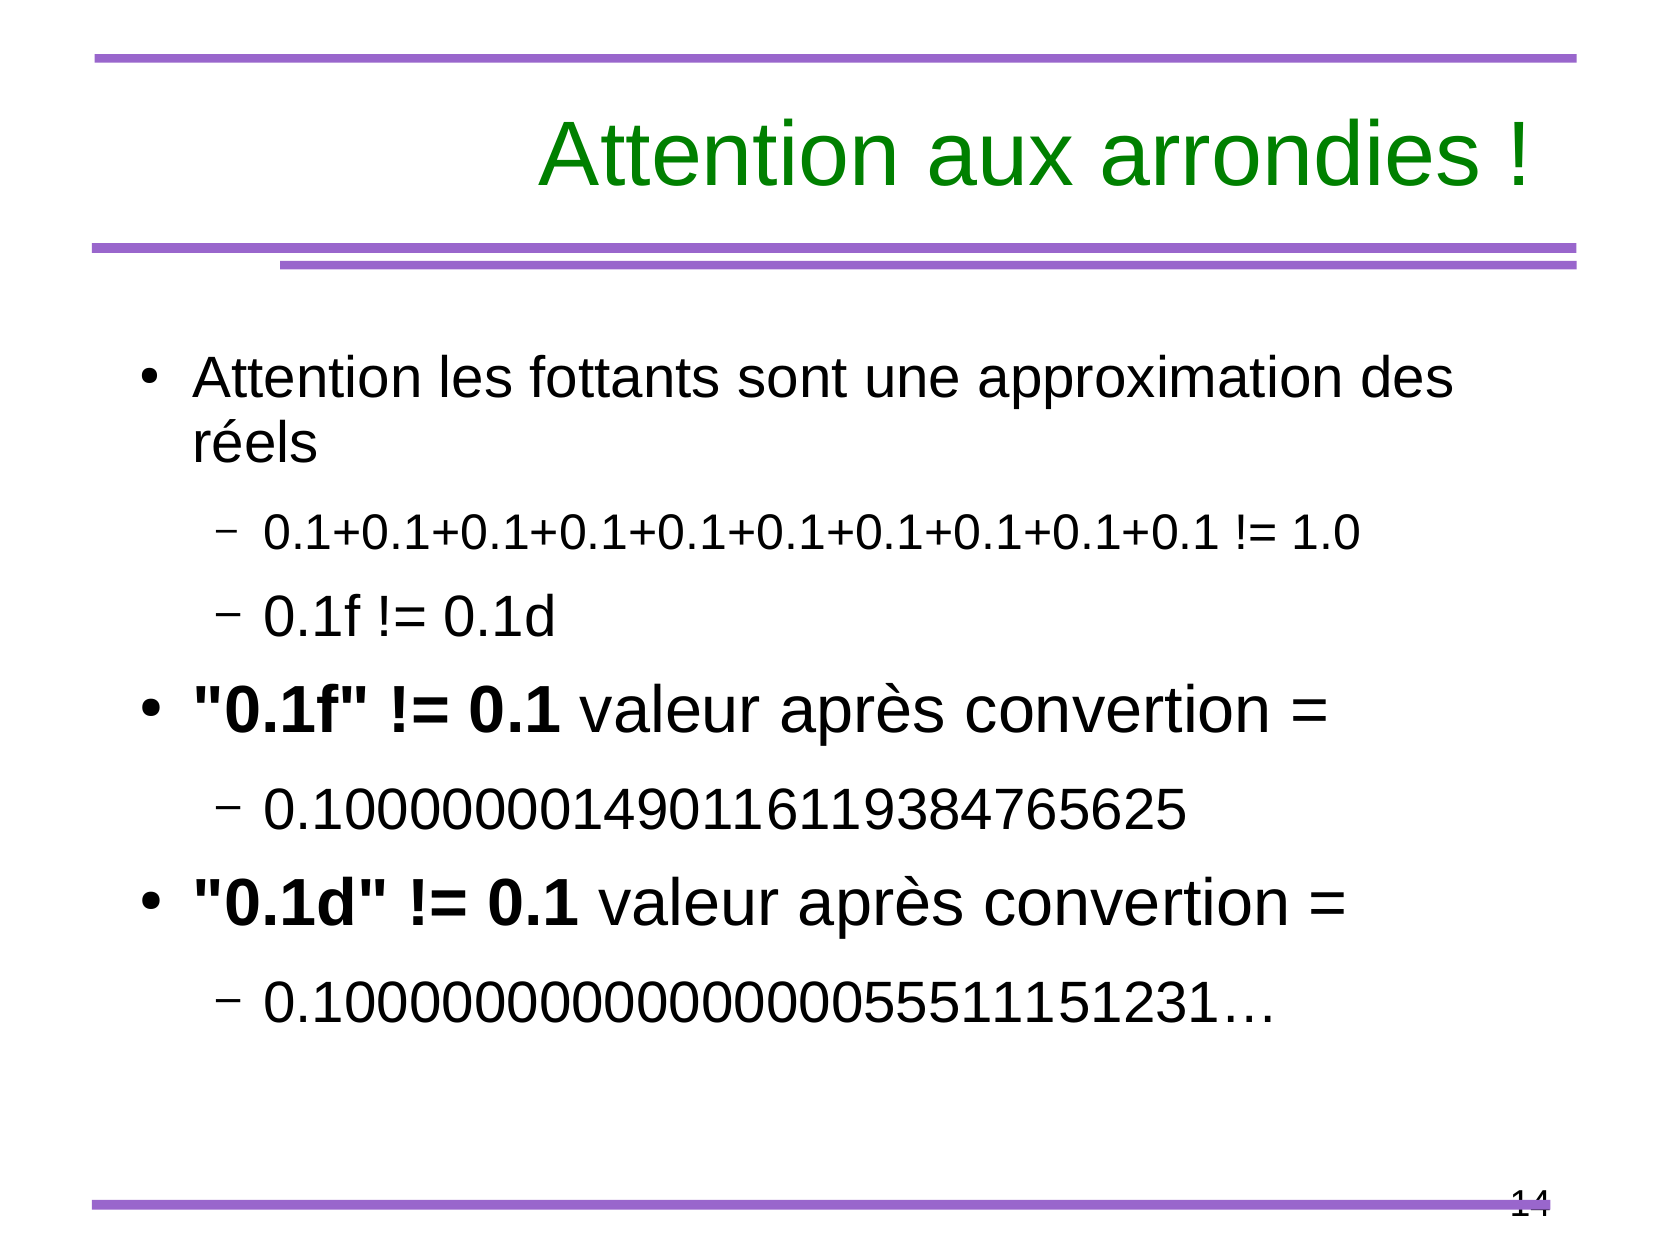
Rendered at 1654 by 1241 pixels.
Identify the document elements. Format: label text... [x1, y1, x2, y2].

list Attention les fottants sont une approximation des réels 0.1+0.1+0.1+0.1+0.1+0.1+0.1+0.1+0.1+0.1 != 1.0 0.1f != 0.1d "0.1f" != 0.1 valeur après convertion = 0.100000001490116119384765625 "0.1d" != 0.1 valeur après convertion = 0.1000000000000000055511151231… [121, 344, 1534, 1127]
title Attention aux arrondies ! [121, 49, 1534, 257]
